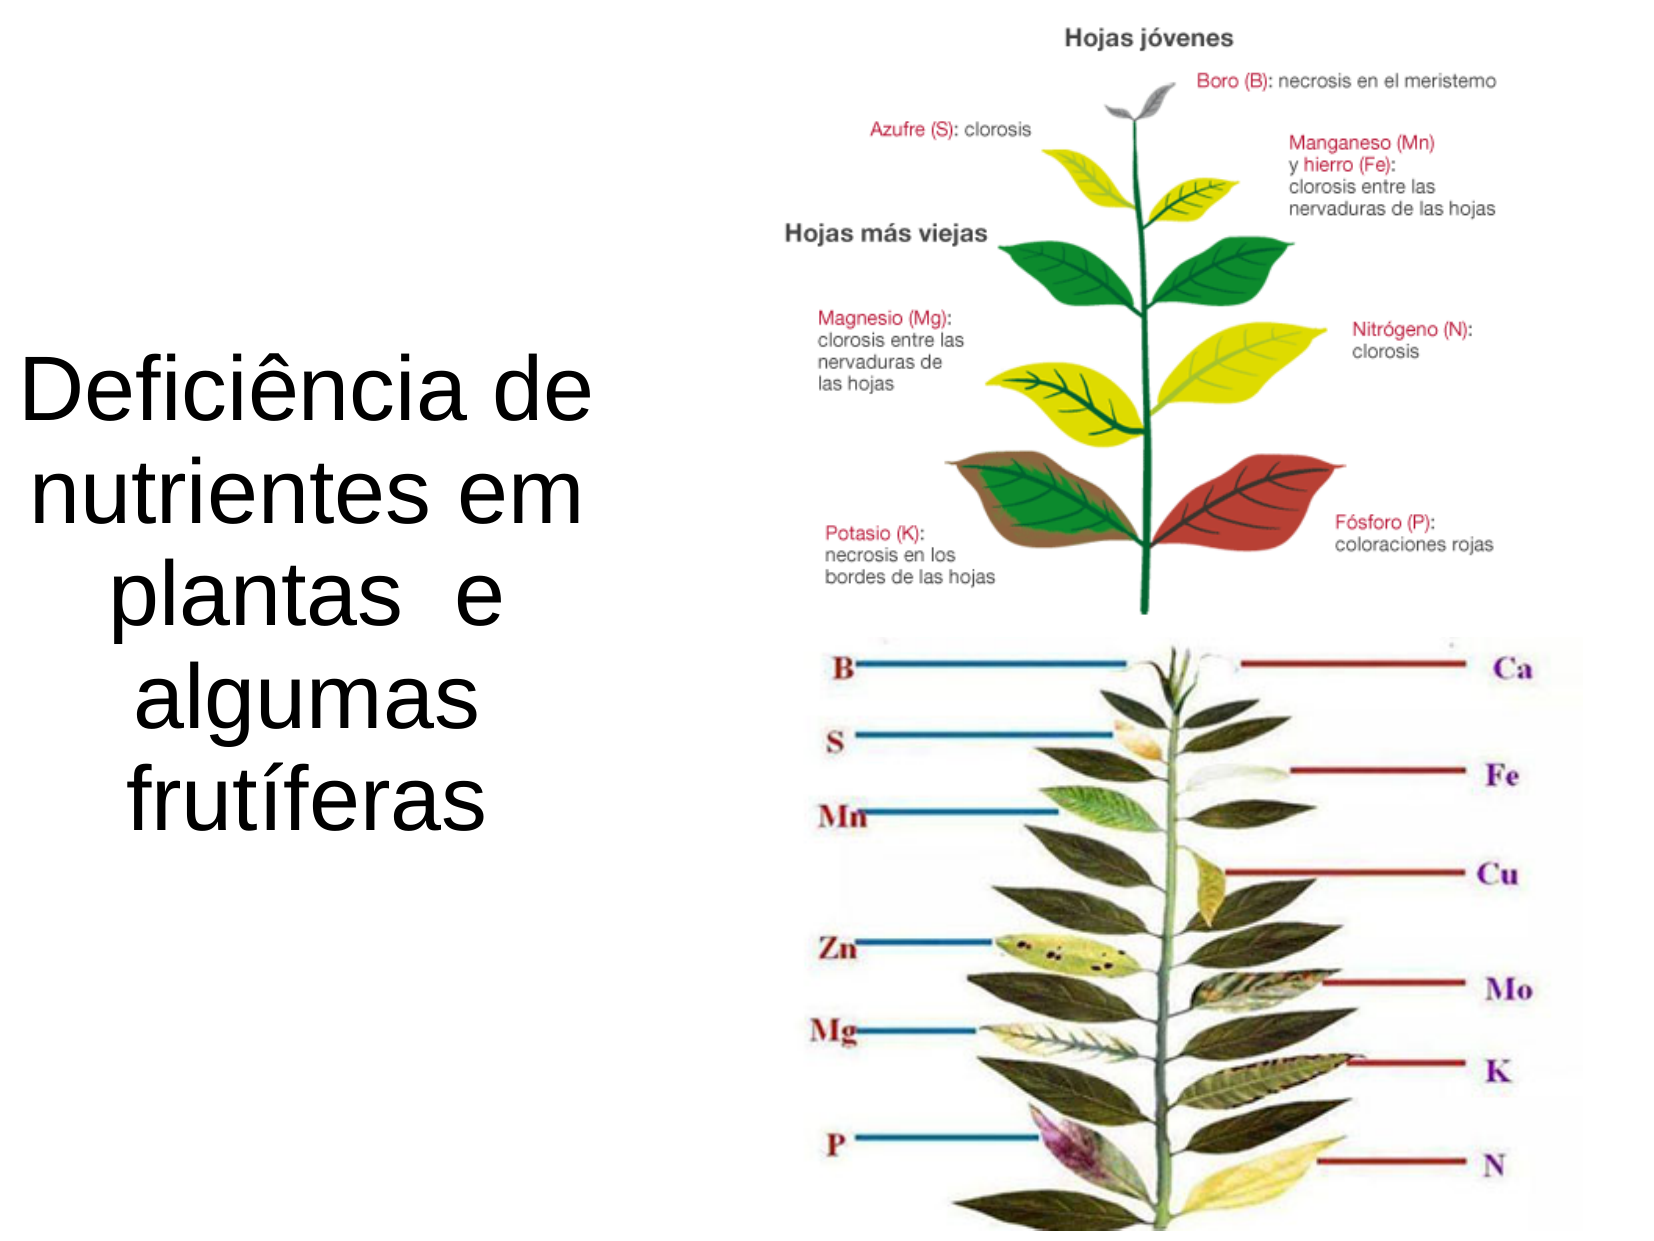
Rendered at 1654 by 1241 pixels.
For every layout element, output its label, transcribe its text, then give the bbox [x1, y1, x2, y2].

picture [768, 23, 1536, 618]
title Deficiência de nutrientes em plantas e algumas frutíferas [11, 337, 603, 851]
picture [791, 637, 1583, 1231]
